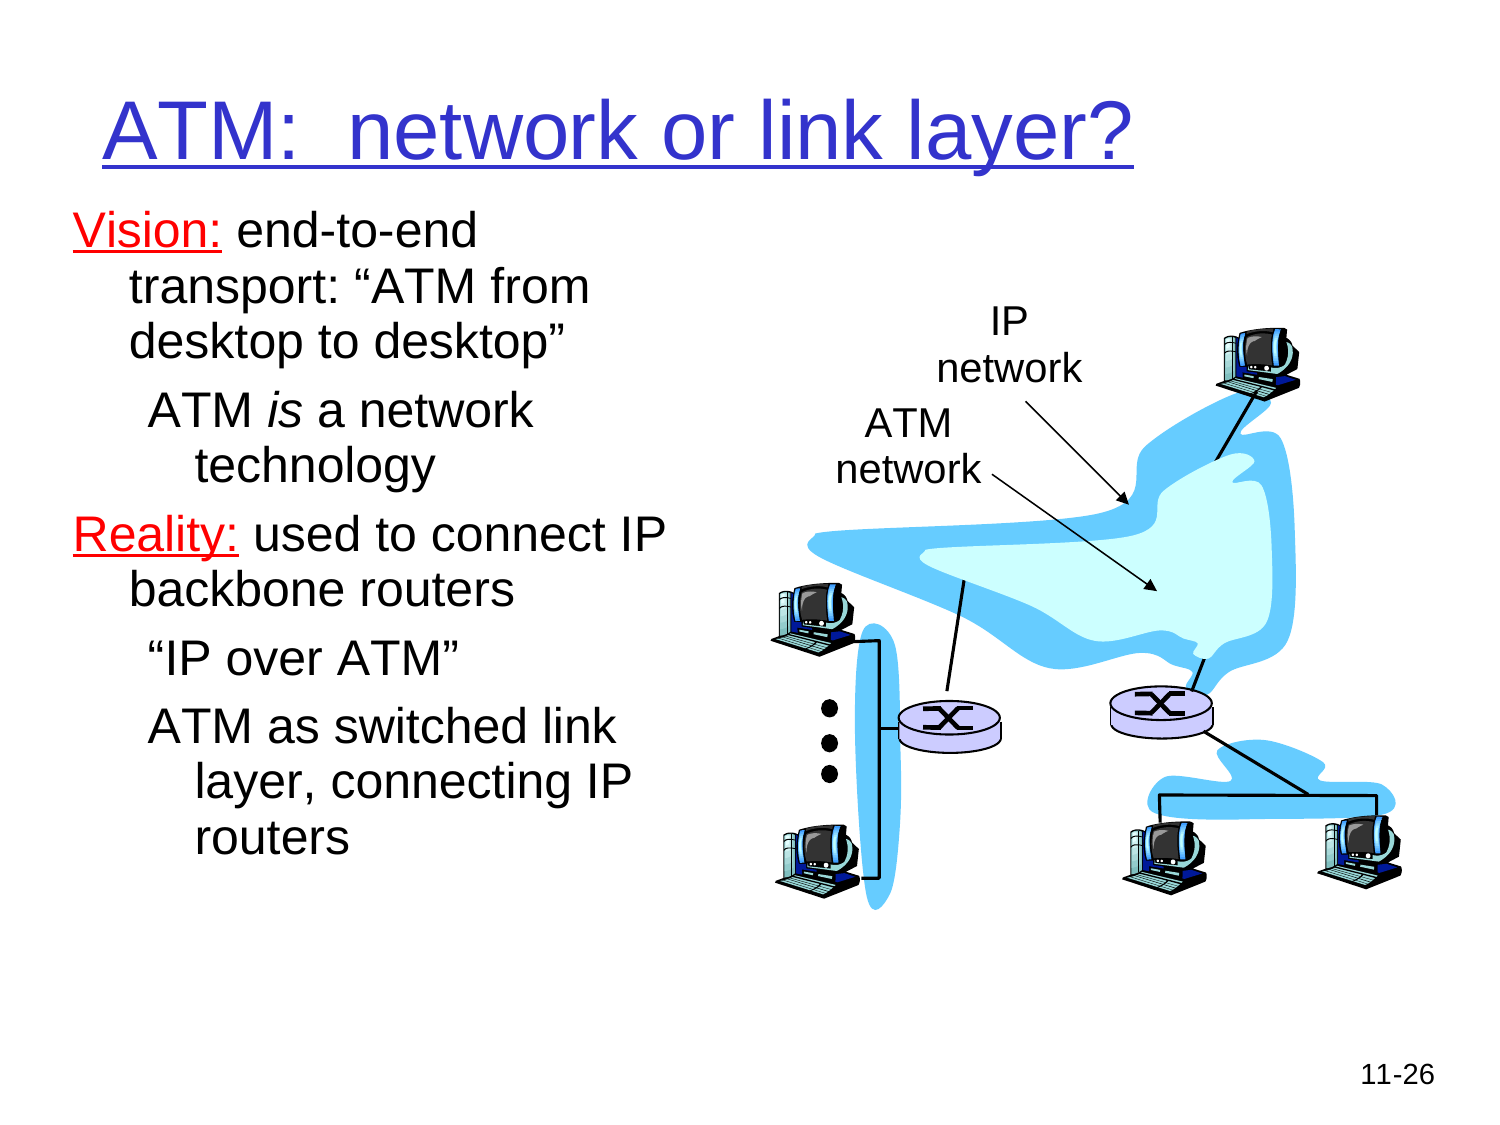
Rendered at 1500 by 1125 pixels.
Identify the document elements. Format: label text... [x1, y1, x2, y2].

picture [770, 582, 857, 657]
text_box [807, 402, 1296, 739]
text_box [821, 699, 838, 717]
text_box [1147, 746, 1301, 815]
text_box [860, 623, 1001, 911]
text_box [1228, 739, 1396, 814]
title ATM: network or link layer? [87, 37, 1363, 225]
picture [774, 823, 862, 899]
picture [1215, 327, 1302, 402]
list Vision: end-to-end transport: “ATM from desktop to desktop” ATM is a network technology Reality: used to connect IP backbone routers “IP over ATM” ATM as switched link layer, connecting IP routers [57, 194, 686, 1000]
text_box [821, 765, 838, 783]
text_box ATM network [820, 391, 997, 501]
picture [1317, 814, 1404, 890]
text_box [1162, 797, 1375, 820]
picture [1122, 820, 1209, 896]
text_box IP network [921, 290, 1098, 399]
text_box [854, 643, 877, 876]
text_box [821, 734, 838, 752]
